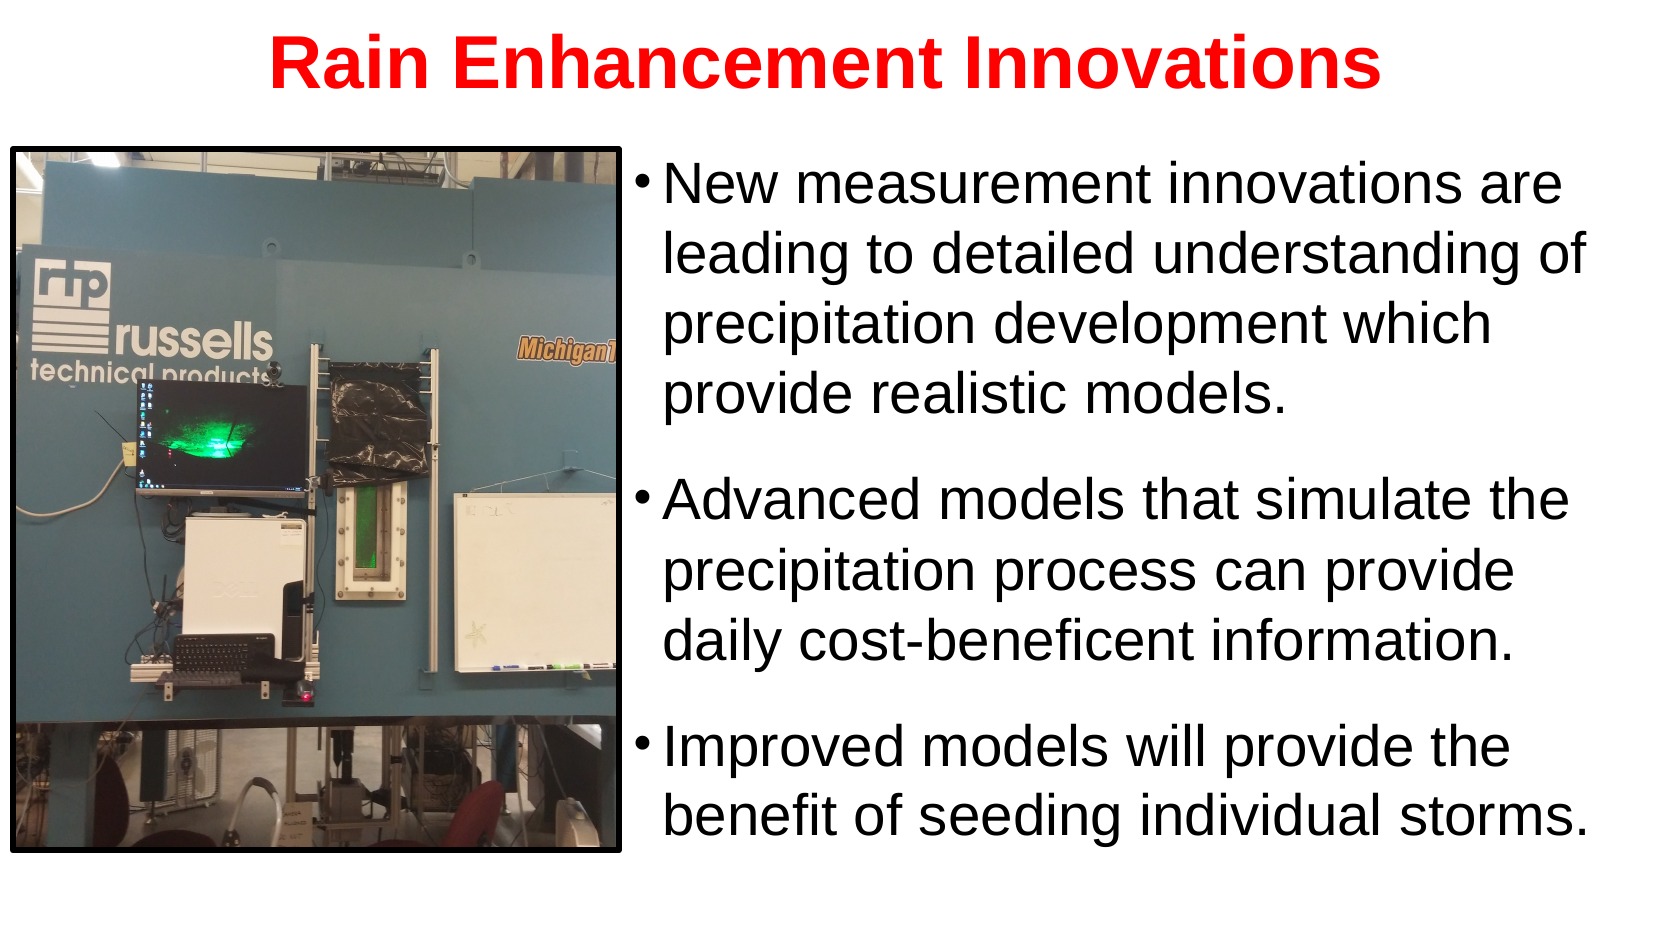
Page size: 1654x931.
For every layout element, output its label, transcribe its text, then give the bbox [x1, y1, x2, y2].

picture [15, 152, 616, 848]
text_box New measurement innovations are leading to detailed understanding of precipitation development which provide realistic models. Advanced models that simulate the precipitation process can provide daily cost-beneficent information. Improved models will provide the benefit of seeding individual storms. [629, 139, 1643, 706]
title Rain Enhancement Innovations [0, 13, 1654, 114]
